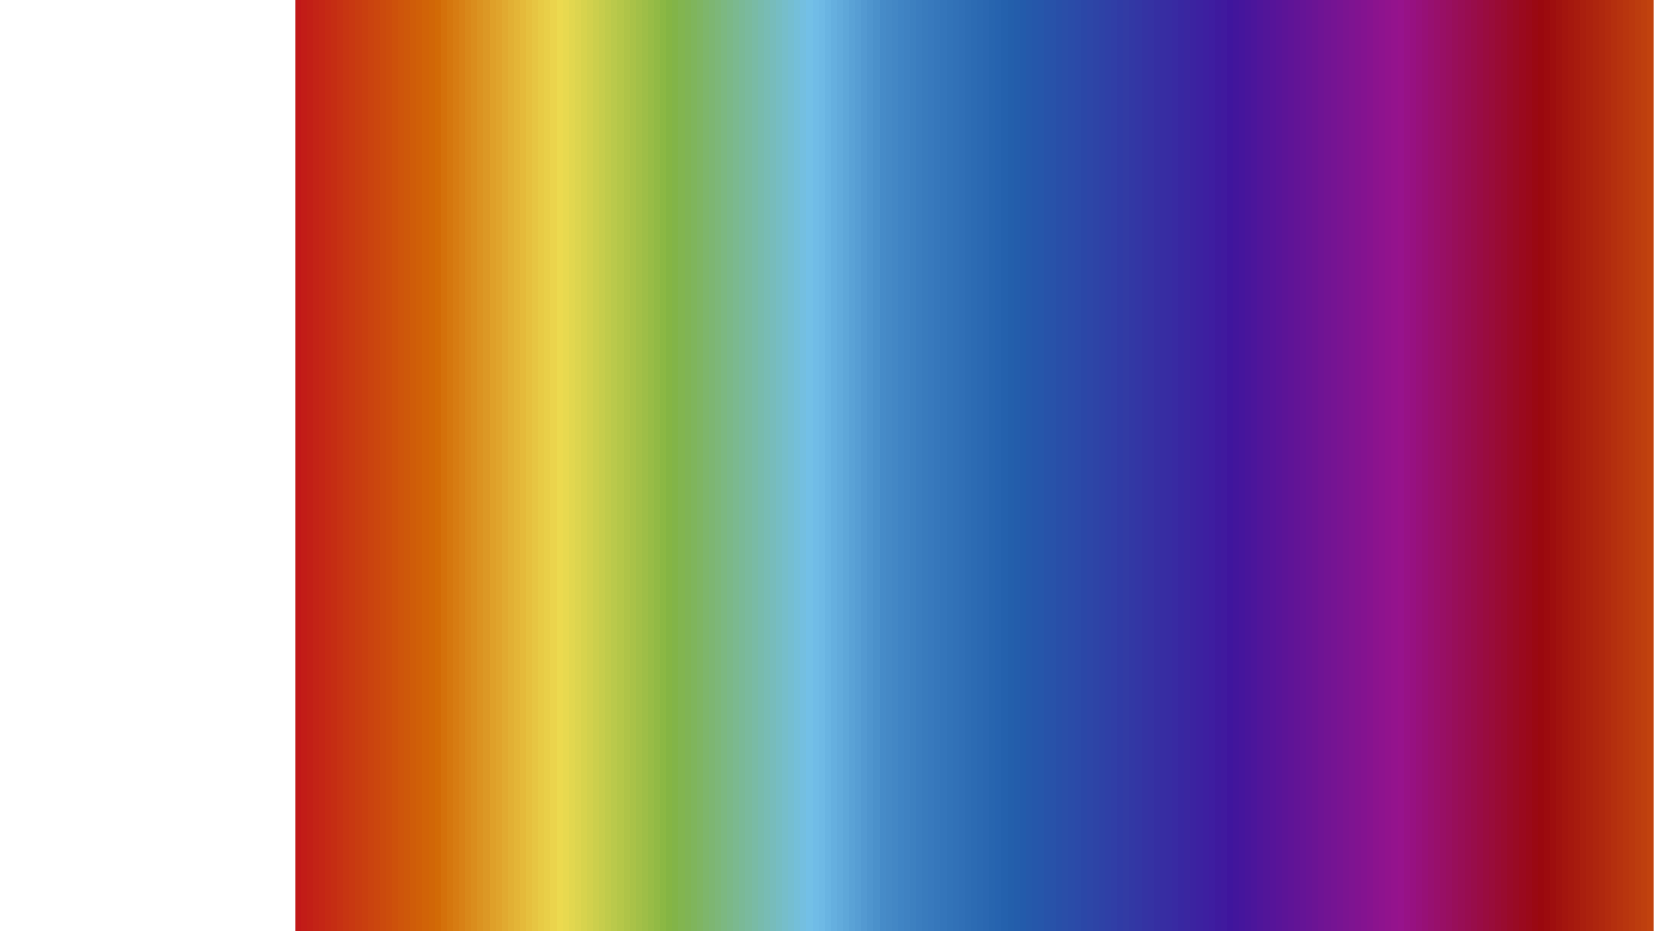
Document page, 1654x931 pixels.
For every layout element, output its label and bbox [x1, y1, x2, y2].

picture [295, 0, 1654, 931]
